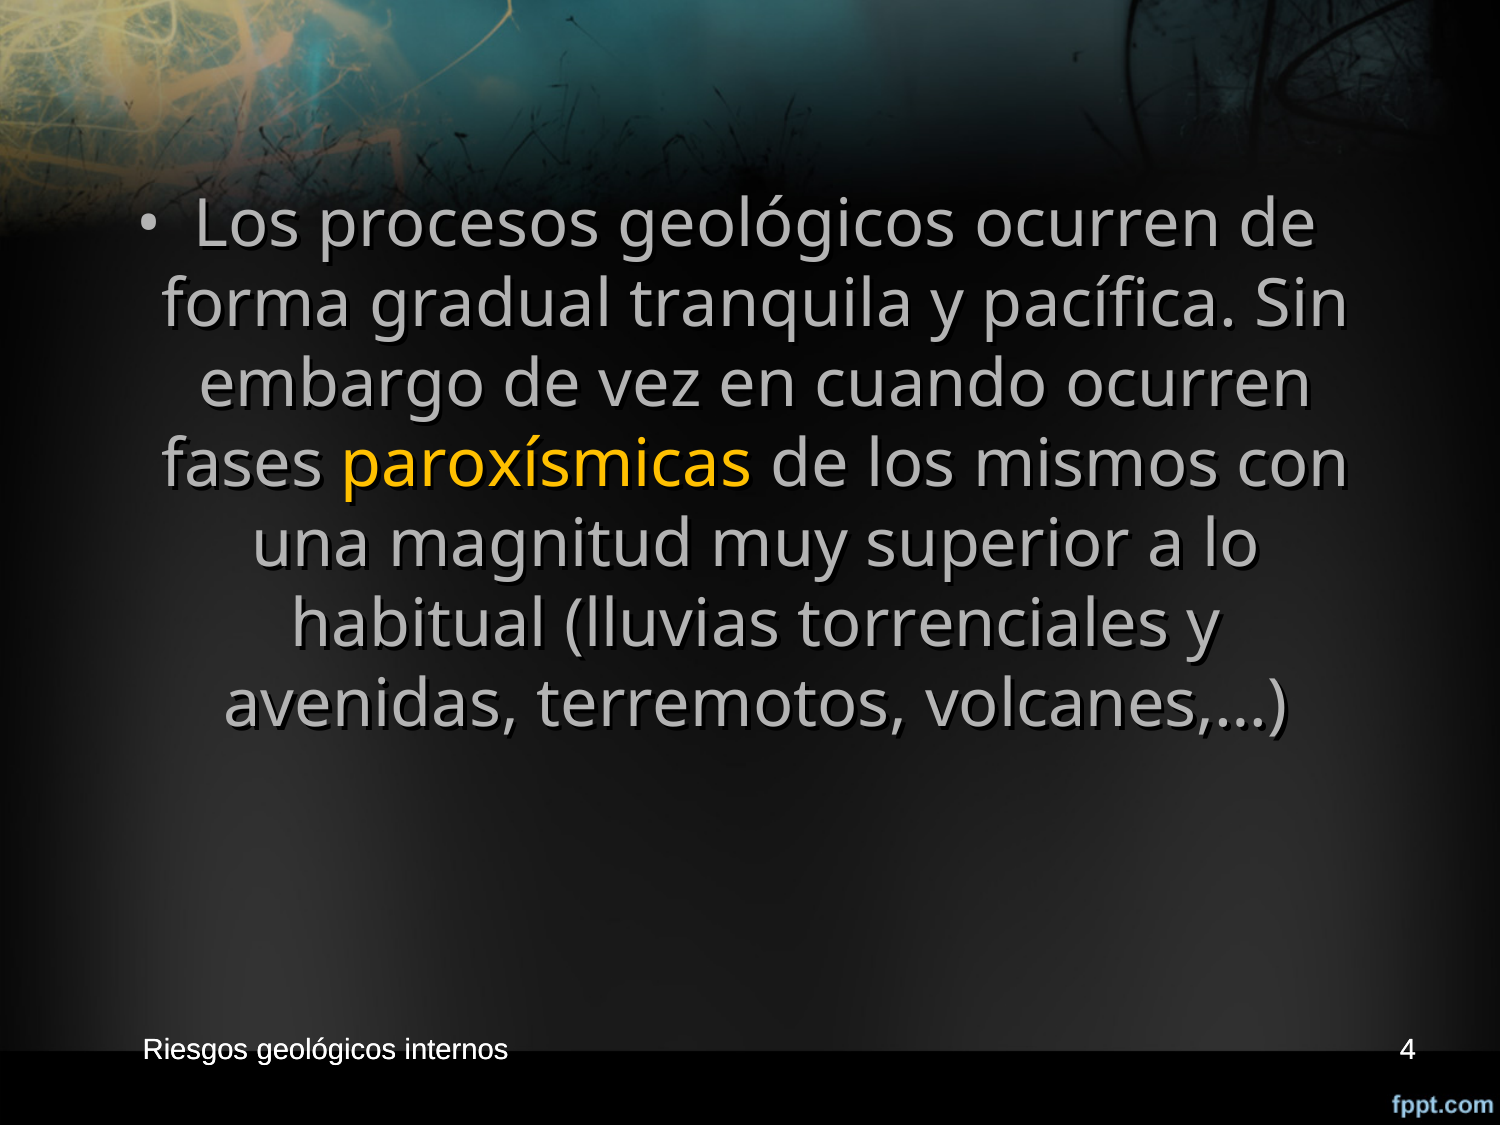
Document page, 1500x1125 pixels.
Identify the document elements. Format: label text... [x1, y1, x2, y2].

picture [0, 0, 1500, 1125]
list Los procesos geológicos ocurren de forma gradual tranquila y pacífica. Sin embargo de vez en cuando ocurren fases paroxísmicas de los mismos con una magnitud muy superior a lo habitual (lluvias torrenciales y avenidas, terremotos, volcanes,…) [76, 172, 1380, 916]
text_box <número> [1080, 1023, 1431, 1102]
text_box Riesgos geológicos internos [88, 1023, 564, 1102]
